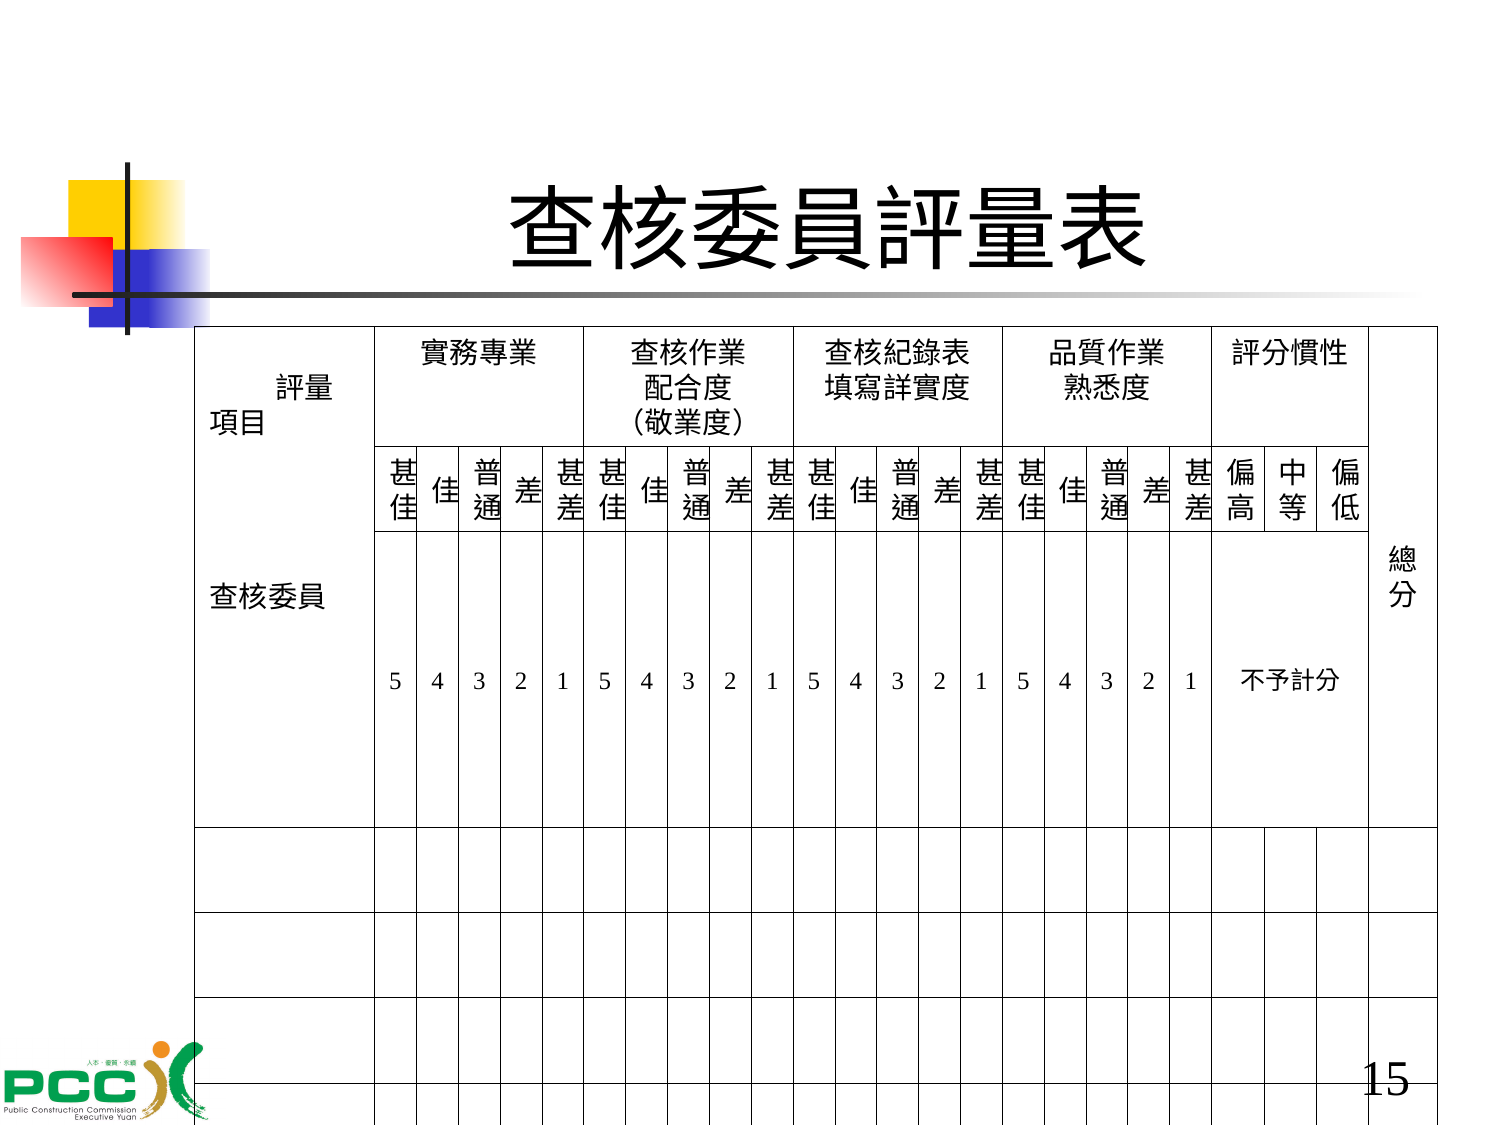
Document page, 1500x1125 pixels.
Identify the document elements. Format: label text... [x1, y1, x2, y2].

table_cell 3 [668, 532, 709, 827]
table_cell [710, 913, 751, 997]
table_cell [1265, 913, 1316, 997]
table_cell 甚差 [543, 447, 583, 531]
table_cell 3 [877, 532, 918, 827]
table_cell [1317, 998, 1368, 1083]
table_cell [1003, 828, 1044, 912]
table_cell [417, 828, 458, 912]
table_cell [1265, 828, 1316, 912]
table_cell [626, 1084, 667, 1125]
table_cell [195, 828, 374, 912]
table_cell [710, 998, 751, 1083]
table_cell 偏高 [1212, 447, 1264, 531]
table_cell 4 [626, 532, 667, 827]
table_cell [794, 1084, 835, 1125]
table_cell 甚佳 [794, 447, 835, 531]
table_cell [1317, 1084, 1368, 1125]
table_cell [501, 913, 542, 997]
table_cell 甚差 [1206, 463, 1211, 474]
table_cell [543, 828, 583, 912]
table_cell [877, 828, 918, 912]
table_cell [668, 998, 709, 1083]
table_cell [1369, 828, 1437, 912]
table_cell 甚差 [578, 463, 583, 474]
table_cell [1170, 1084, 1211, 1125]
table_cell [668, 1084, 709, 1125]
table_cell [1045, 913, 1086, 997]
table_cell 5 [584, 532, 625, 827]
table_cell 甚差 [961, 447, 1002, 531]
table_cell [668, 828, 709, 912]
table_cell [584, 828, 625, 912]
table_cell 甚佳 [1039, 463, 1044, 474]
table_cell 甚差 [788, 463, 793, 474]
table_header 總 分 [1369, 327, 1437, 827]
table_cell [961, 913, 1002, 997]
table_cell 不予計分 [1212, 532, 1368, 827]
table_cell 佳 [417, 447, 458, 531]
table_cell [1087, 1084, 1127, 1125]
table_cell 甚佳 [1003, 447, 1044, 531]
table_cell 5 [375, 532, 416, 827]
table_cell [919, 998, 960, 1083]
table_cell [417, 998, 458, 1083]
table_cell [919, 828, 960, 912]
table_cell 甚差 [752, 447, 793, 531]
table_cell [1087, 998, 1127, 1083]
table_cell [1317, 913, 1368, 997]
title 查核委員評量表 [188, 101, 1468, 289]
table_cell 4 [836, 532, 876, 827]
table_cell 中等 [1265, 447, 1316, 531]
table_cell [710, 828, 751, 912]
table_cell [1045, 1084, 1086, 1125]
table_cell 2 [919, 532, 960, 827]
table_cell [501, 1084, 542, 1125]
table_cell [794, 913, 835, 997]
table_cell [1212, 913, 1264, 997]
table_cell [543, 913, 583, 997]
table_cell 5 [1003, 532, 1044, 827]
table_cell [626, 913, 667, 997]
table_cell [877, 913, 918, 997]
table_cell [1128, 913, 1169, 997]
picture [0, 1037, 194, 1125]
table_cell [794, 828, 835, 912]
table_cell [710, 1084, 751, 1125]
table_cell [417, 1084, 458, 1125]
table_cell 差 [919, 447, 960, 531]
table_header 品質作業 熟悉度 [1003, 327, 1211, 446]
table_cell 甚佳 [375, 447, 416, 531]
table_cell [919, 1084, 960, 1125]
table_cell [668, 913, 709, 997]
table_cell [1128, 828, 1169, 912]
table_cell [375, 998, 416, 1083]
table_cell [1170, 913, 1211, 997]
table_cell [1128, 998, 1169, 1083]
table_cell 甚佳 [620, 463, 625, 474]
table_cell [1265, 1084, 1316, 1125]
table_cell [626, 998, 667, 1083]
table_cell [195, 913, 374, 997]
table_cell [961, 998, 1002, 1083]
table_cell [1369, 1084, 1437, 1125]
table_cell [459, 913, 500, 997]
table_cell 差 [501, 447, 542, 531]
table_cell [195, 998, 374, 1083]
table_header 實務專業 [375, 327, 583, 446]
table_cell 4 [1045, 532, 1086, 827]
table_cell 5 [794, 532, 835, 827]
table_cell 3 [1087, 532, 1127, 827]
table_cell [459, 1084, 500, 1125]
table_cell [1170, 998, 1211, 1083]
table_cell [836, 1084, 876, 1125]
table_cell [1003, 1084, 1044, 1125]
table_cell 佳 [836, 447, 876, 531]
table_cell 差 [710, 447, 751, 531]
table_cell [1003, 913, 1044, 997]
table_cell 1 [543, 532, 583, 827]
table_cell [459, 828, 500, 912]
table_cell 普通 [668, 447, 709, 531]
table_cell [417, 913, 458, 997]
table_cell 甚差 [997, 463, 1002, 474]
table_cell 4 [417, 532, 458, 827]
table_cell [195, 1084, 374, 1125]
table_cell [1265, 998, 1316, 1083]
table_cell [752, 828, 793, 912]
table_cell 甚差 [1170, 447, 1211, 531]
table_header 評量項目 查核委員 [195, 327, 374, 827]
table_cell [1212, 998, 1264, 1083]
table_cell [501, 998, 542, 1083]
table_cell [375, 828, 416, 912]
table_cell [1369, 998, 1437, 1083]
table_cell [961, 828, 1002, 912]
table_cell 佳 [1045, 447, 1086, 531]
table_cell [1003, 998, 1044, 1083]
table_cell 2 [501, 532, 542, 827]
table_cell [626, 828, 667, 912]
table_cell [1212, 1084, 1264, 1125]
table_cell 差 [1128, 447, 1169, 531]
table_cell [1317, 828, 1368, 912]
table_cell 普通 [1087, 447, 1127, 531]
table_cell [543, 1084, 583, 1125]
table_header 查核紀錄表 填寫詳實度 [794, 327, 1002, 446]
table_header 查核作業 配合度 （敬業度） [584, 327, 793, 446]
table_cell [836, 913, 876, 997]
table_cell [1045, 998, 1086, 1083]
table_cell 偏低 [1317, 447, 1368, 531]
table_cell [1369, 913, 1437, 997]
table_cell [543, 998, 583, 1083]
table_cell [501, 828, 542, 912]
table_cell 甚佳 [411, 463, 416, 474]
table_cell [961, 1084, 1002, 1125]
table_cell [836, 828, 876, 912]
table_cell 普通 [459, 447, 500, 531]
table_cell [1170, 828, 1211, 912]
table_cell [1045, 828, 1086, 912]
table_cell [1087, 828, 1127, 912]
table_cell [877, 1084, 918, 1125]
table_cell 2 [710, 532, 751, 827]
table_cell [752, 913, 793, 997]
table_cell [877, 998, 918, 1083]
table_cell [584, 1084, 625, 1125]
table_cell 普通 [877, 447, 918, 531]
table_cell [919, 913, 960, 997]
table_cell [1128, 1084, 1169, 1125]
table_cell 1 [752, 532, 793, 827]
table_cell [459, 998, 500, 1083]
table_cell [794, 998, 835, 1083]
table_cell [752, 1084, 793, 1125]
table_cell 甚佳 [584, 447, 625, 531]
table_cell 1 [961, 532, 1002, 827]
table_cell [1087, 913, 1127, 997]
table_cell [375, 913, 416, 997]
table_cell [752, 998, 793, 1083]
table_cell [584, 913, 625, 997]
table_cell 佳 [626, 447, 667, 531]
table_cell [584, 998, 625, 1083]
table_cell 2 [1128, 532, 1169, 827]
table_cell 1 [1170, 532, 1211, 827]
table_cell [1212, 828, 1264, 912]
table_header 評分慣性 [1212, 327, 1368, 446]
table_cell 3 [459, 532, 500, 827]
table_cell [375, 1084, 416, 1125]
table_cell [836, 998, 876, 1083]
